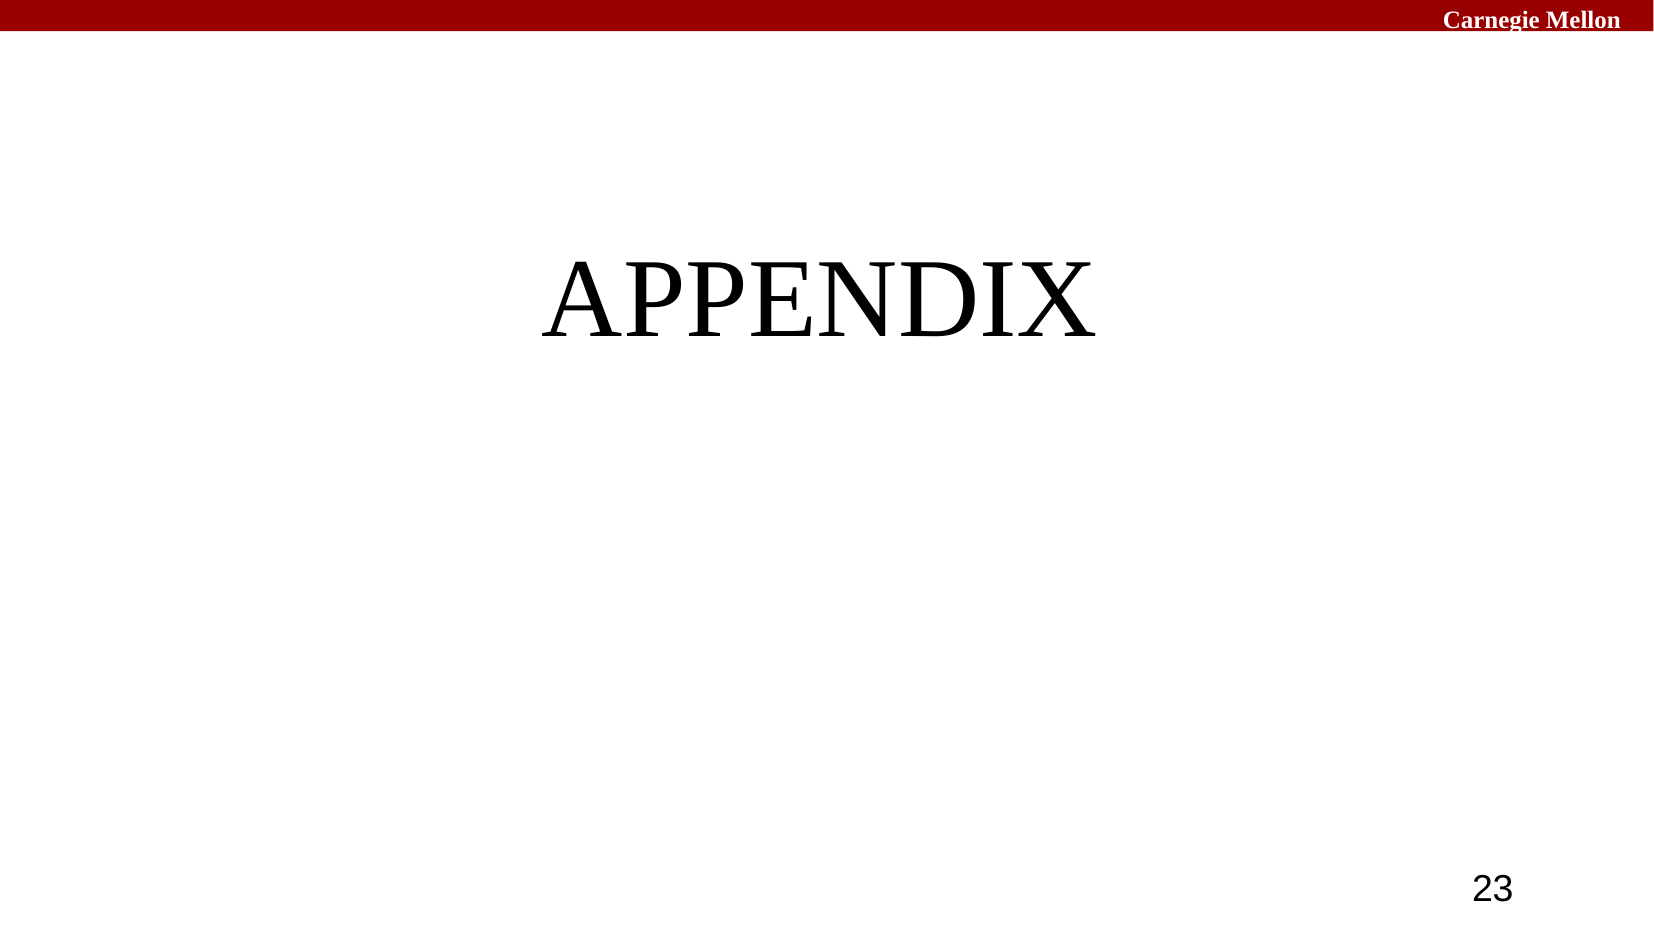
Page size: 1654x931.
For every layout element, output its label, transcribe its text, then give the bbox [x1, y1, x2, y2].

subtitle APPENDIX [64, 58, 1576, 538]
